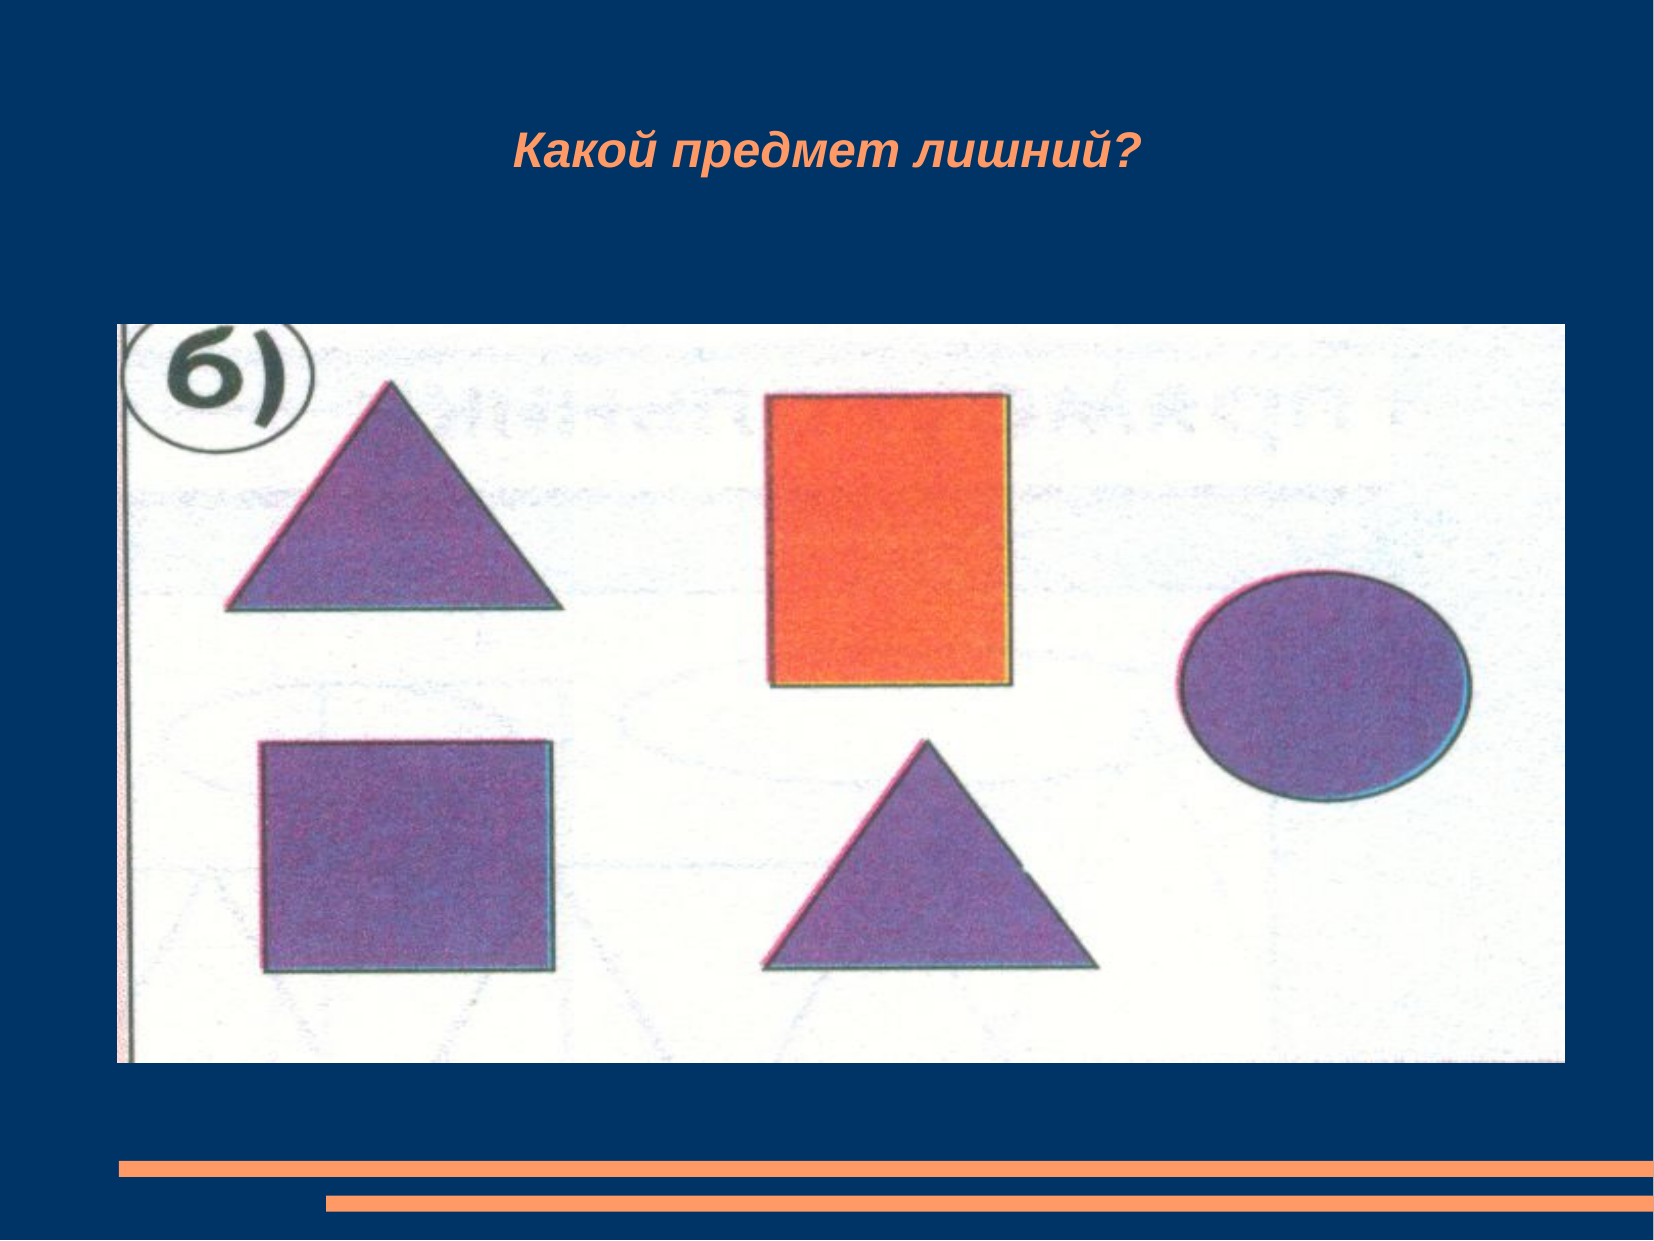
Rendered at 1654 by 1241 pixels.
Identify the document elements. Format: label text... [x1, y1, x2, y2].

title Какой предмет лишний? [121, 46, 1534, 254]
picture [117, 324, 1565, 1063]
